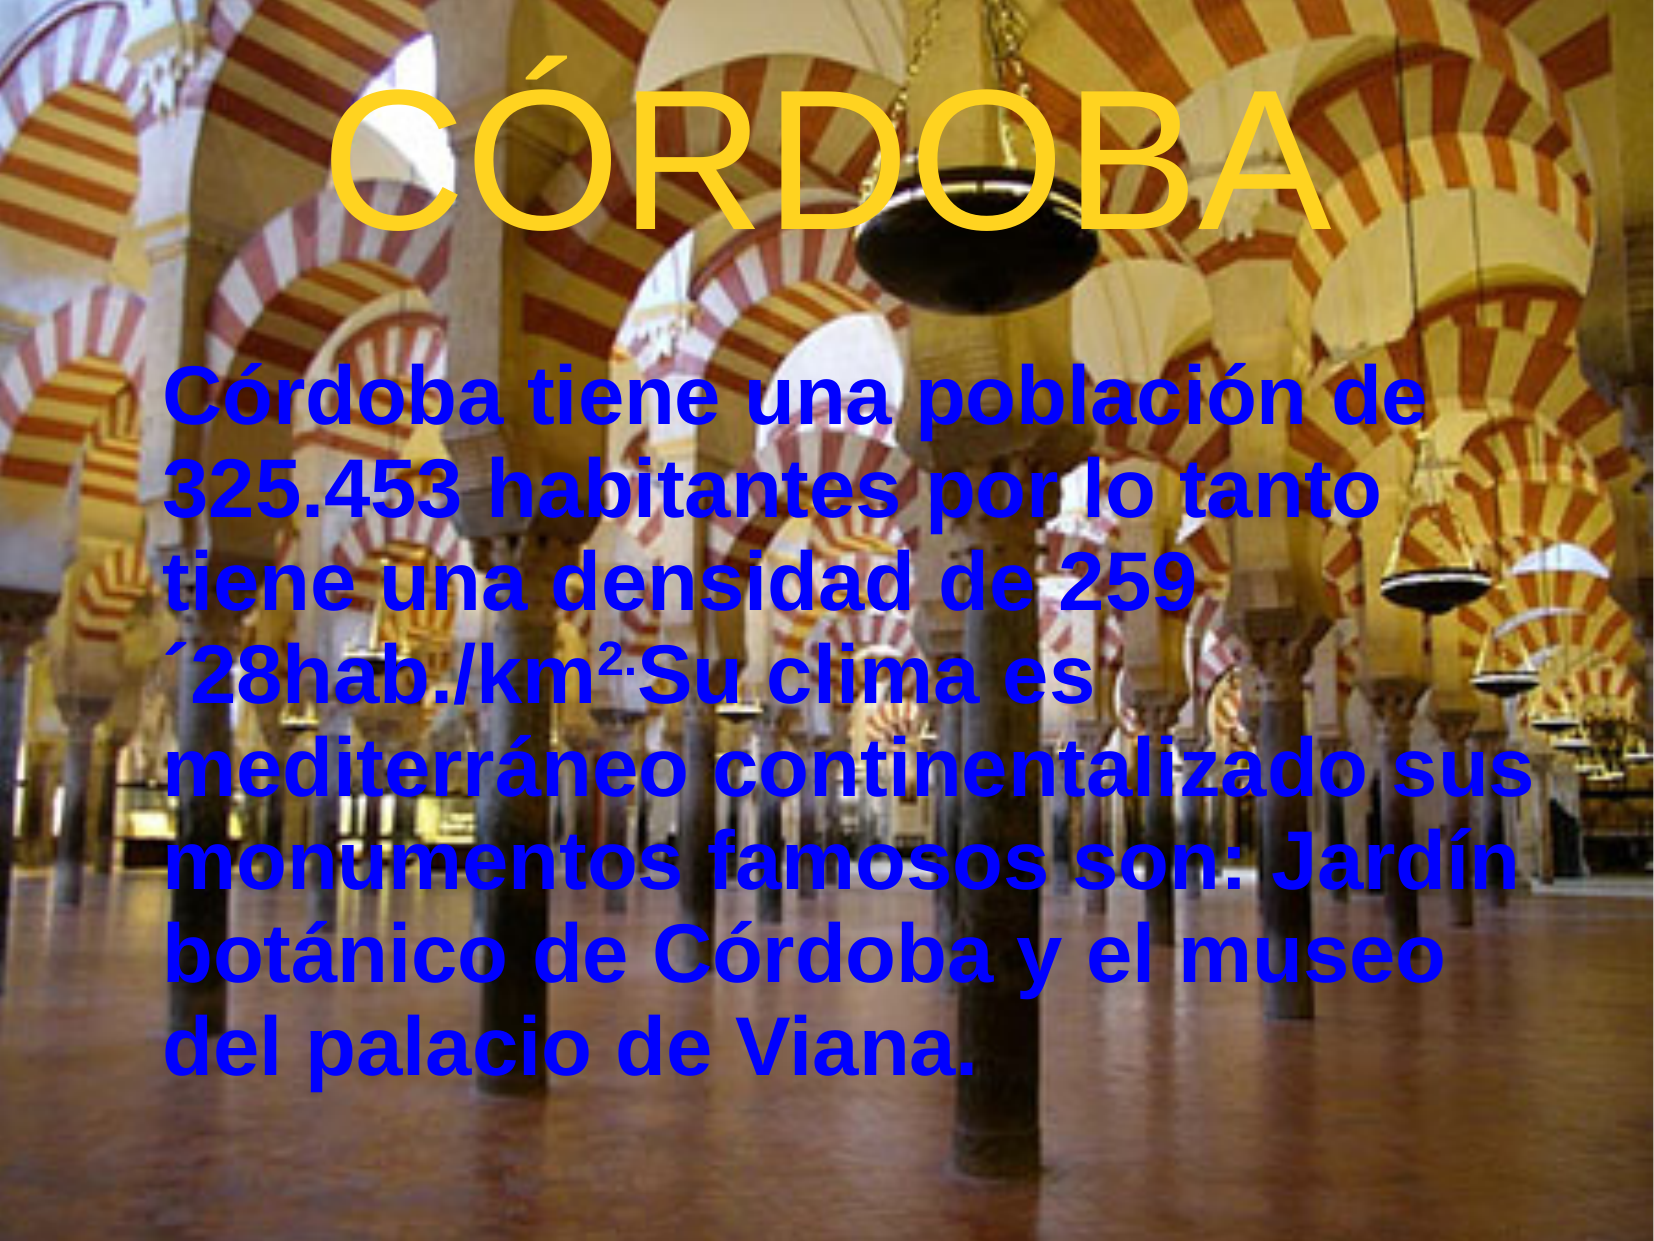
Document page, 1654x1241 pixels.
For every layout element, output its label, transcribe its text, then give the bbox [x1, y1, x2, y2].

text_box [620, 572, 650, 643]
text_box Córdoba tiene una población de 325.453 habitantes por lo tanto tiene una densidad de 259´28hab./km2.Su clima es mediterráneo continentalizado sus monumentos famosos son: Jardín botánico de Córdoba y el museo del palacio de Viana. [147, 342, 1565, 1105]
picture [0, 0, 1654, 1241]
text_box CÓRDOBA [295, 41, 1359, 280]
